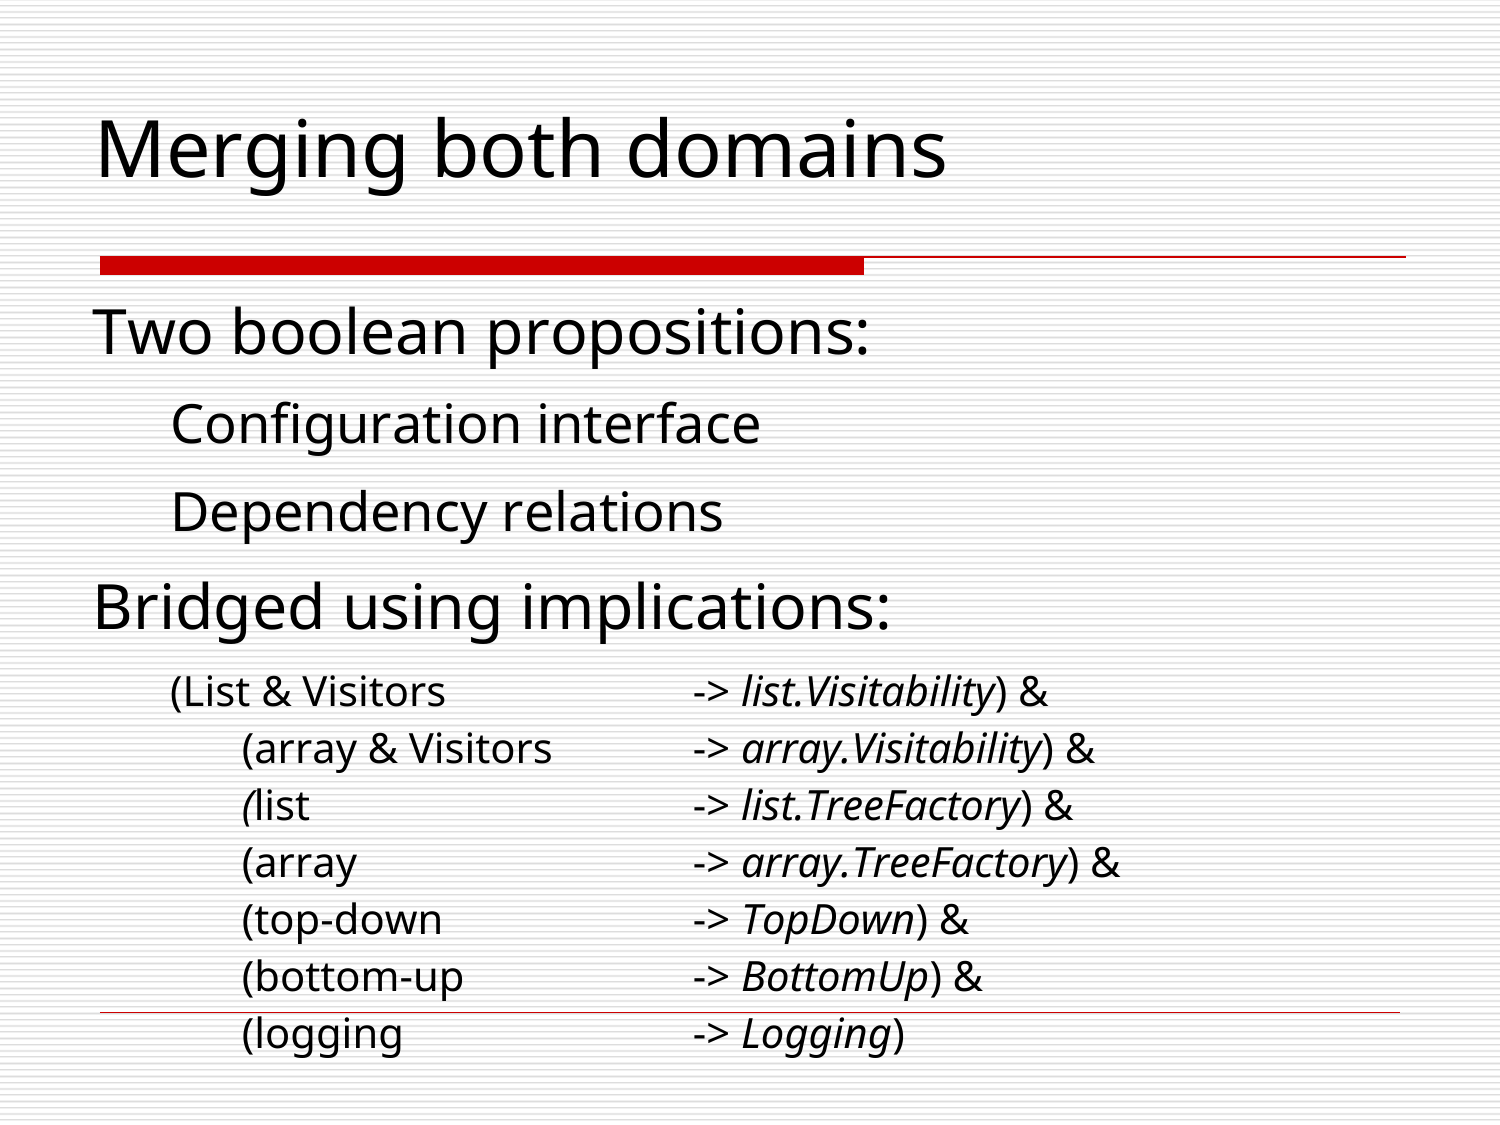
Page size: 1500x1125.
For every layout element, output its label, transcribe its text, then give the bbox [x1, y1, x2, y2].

picture [0, 0, 1500, 1125]
title Merging both domains [94, 44, 1407, 250]
list Two boolean propositions: Configuration interface Dependency relations Bridged using implications: (List & Visitors -> list.Visitability) & (array & Visitors -> array.Visitability) & (list -> list.TreeFactory) & (array -> array.TreeFactory) & (top-down -> TopDown) & (bottom-up -> BottomUp) & (logging -> Logging) [92, 287, 1406, 1009]
